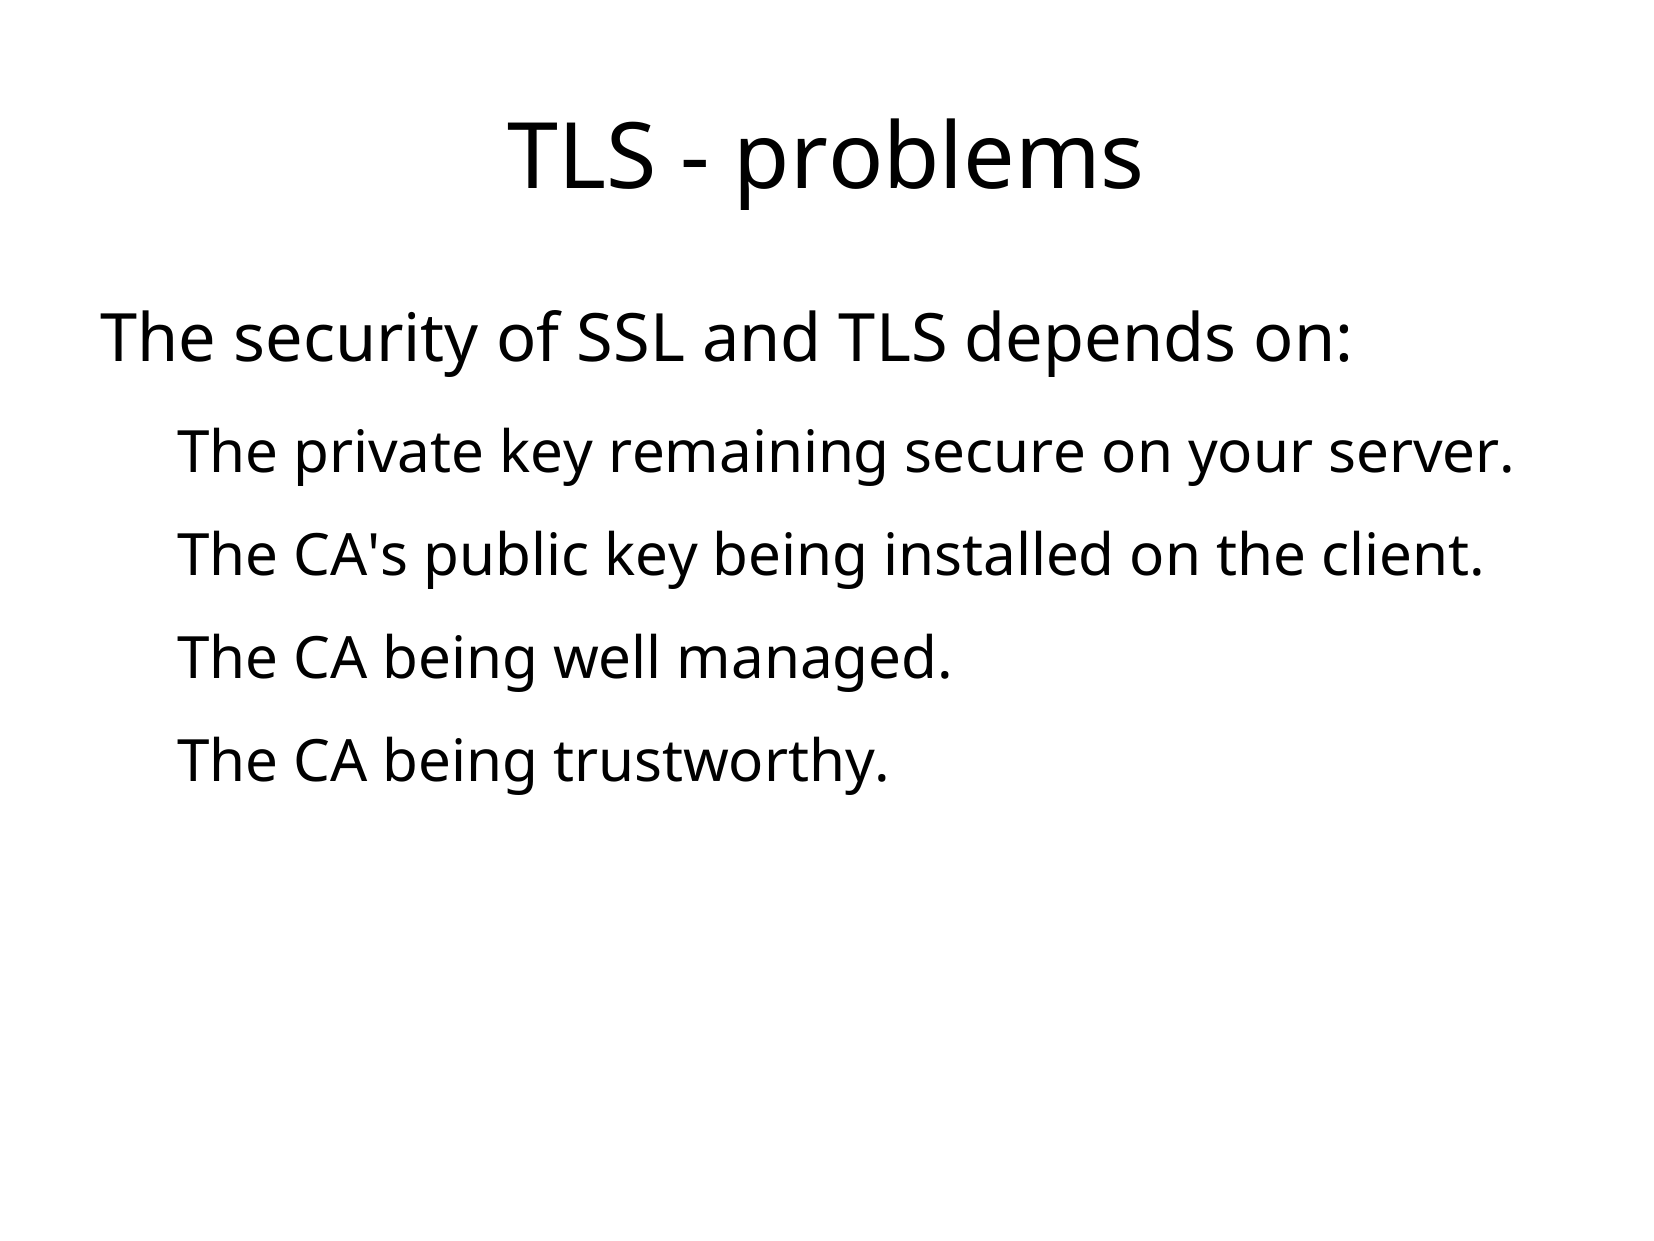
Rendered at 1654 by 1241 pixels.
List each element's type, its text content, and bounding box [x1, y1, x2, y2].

title TLS - problems [82, 49, 1571, 257]
list The security of SSL and TLS depends on: The private key remaining secure on your server. The CA's public key being installed on the client. The CA being well managed. The CA being trustworthy. [82, 290, 1571, 1109]
